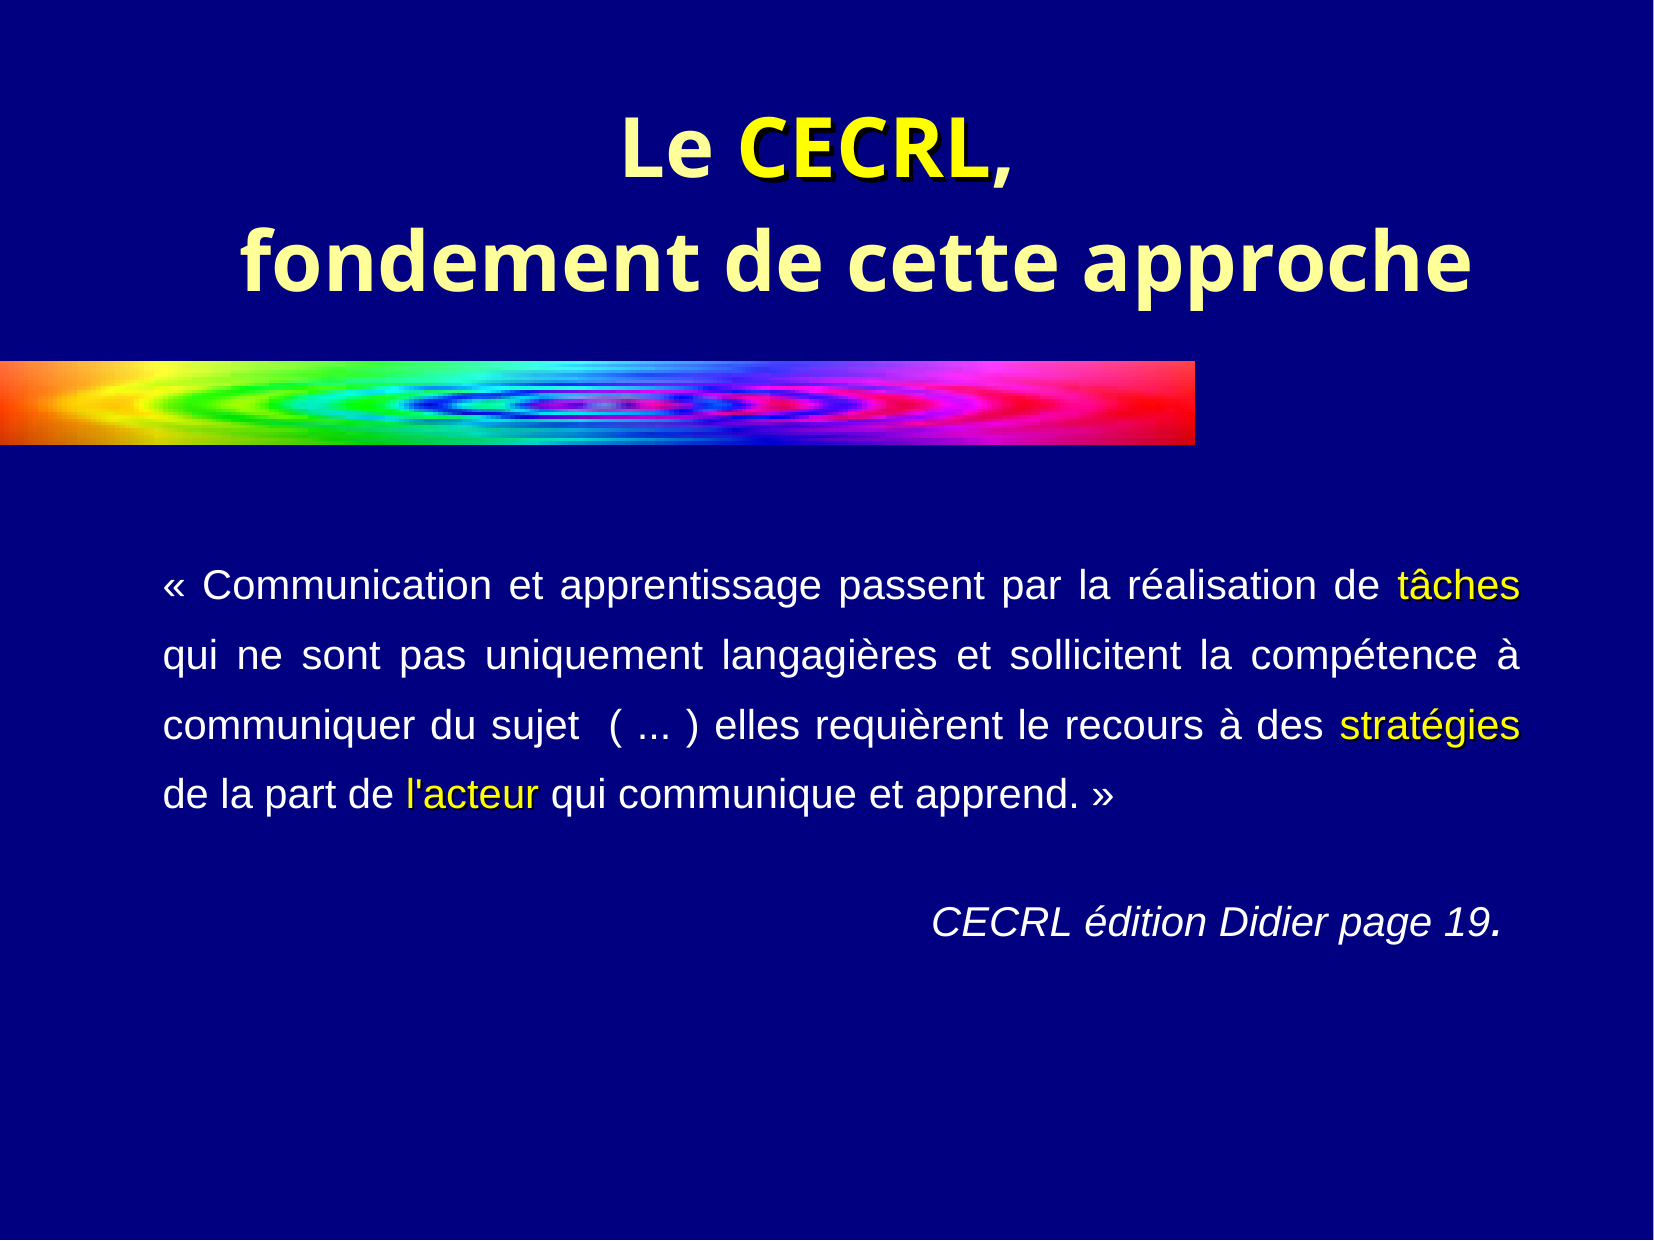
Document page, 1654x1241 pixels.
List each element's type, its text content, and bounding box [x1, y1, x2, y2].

picture [0, 361, 1195, 445]
text_box « Communication et apprentissage passent par la réalisation de tâches qui ne sont pas uniquement langagières et sollicitent la compétence à communiquer du sujet ( ... ) elles requièrent le recours à des stratégies de la part de l'acteur qui communique et apprend. » CECRL édition Didier page 19. [147, 531, 1536, 1147]
title Le CECRL, fondement de cette approche [121, 98, 1534, 307]
